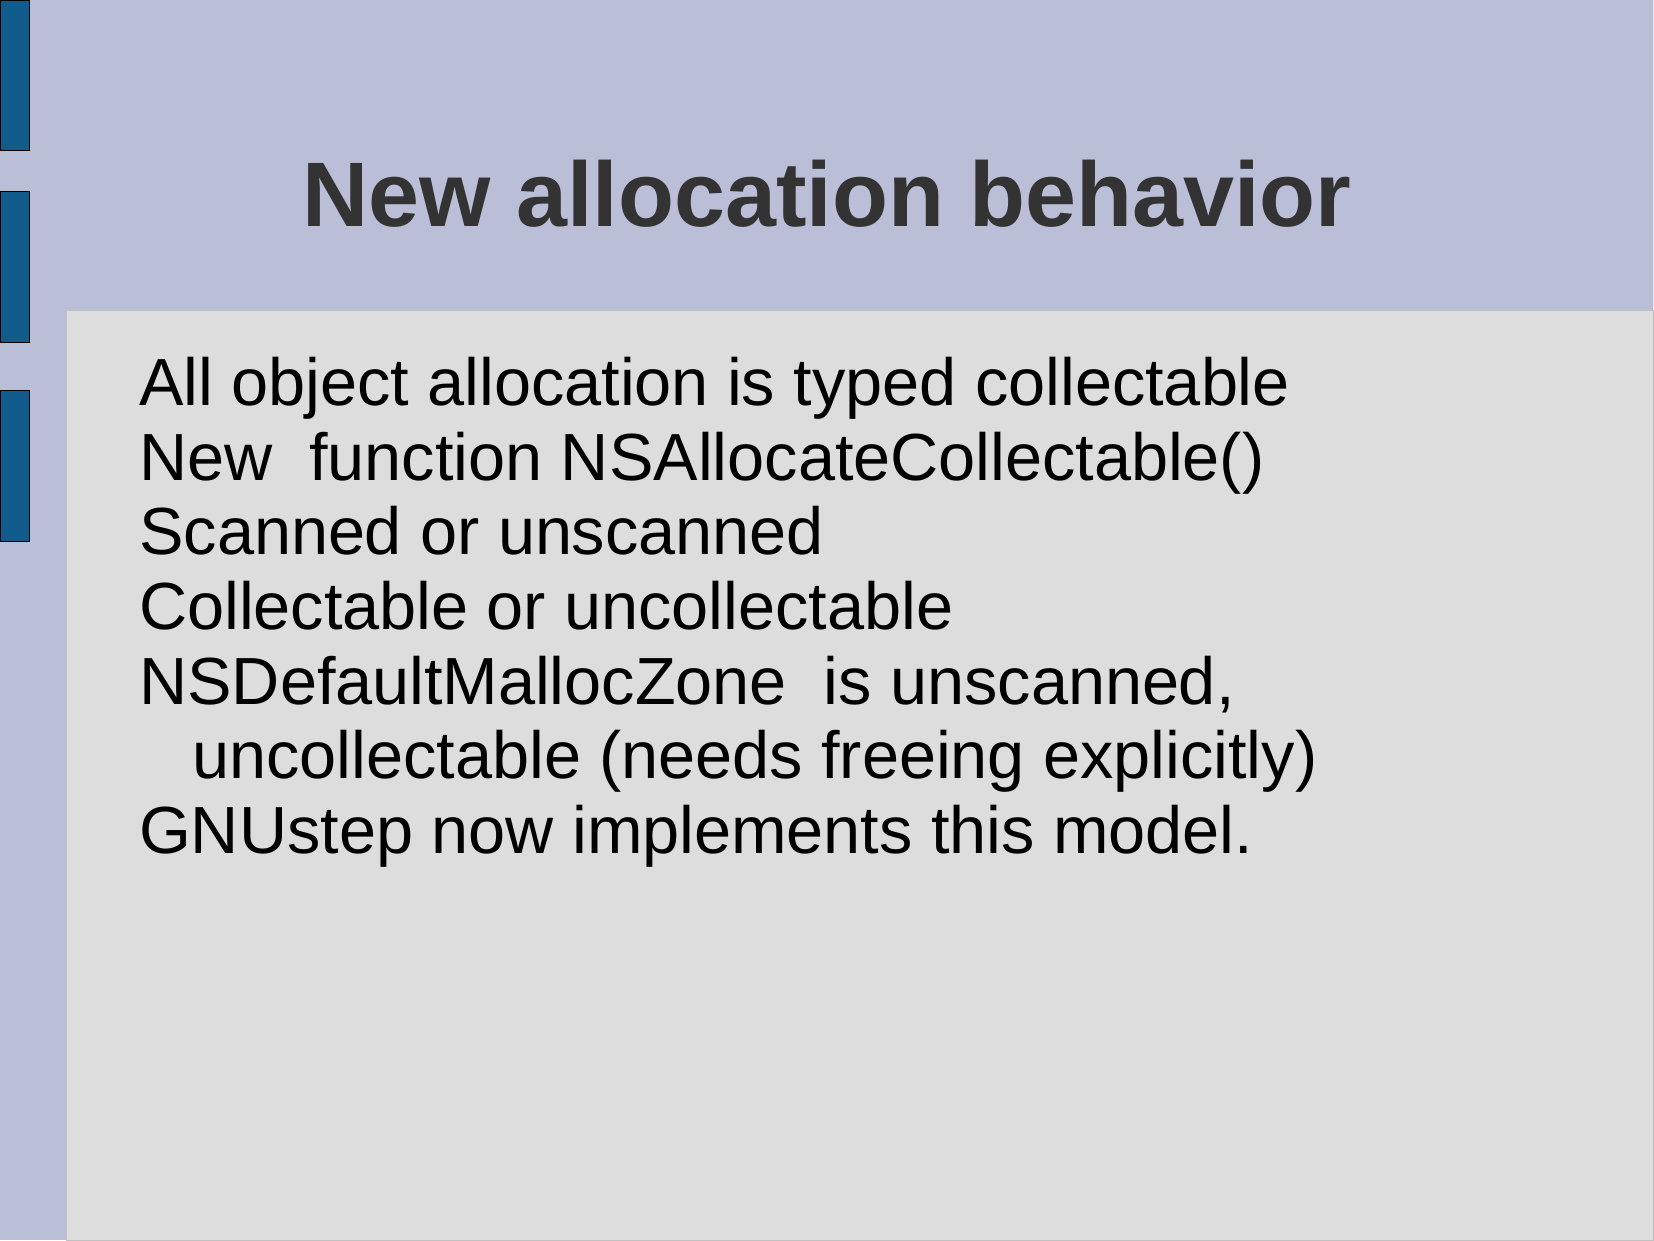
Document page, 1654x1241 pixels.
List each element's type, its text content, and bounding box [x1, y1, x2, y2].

title New allocation behavior [121, 91, 1534, 299]
list All object allocation is typed collectable New function NSAllocateCollectable() Scanned or unscanned Collectable or uncollectable NSDefaultMallocZone is unscanned, uncollectable (needs freeing explicitly) GNUstep now implements this model. [121, 344, 1534, 1127]
